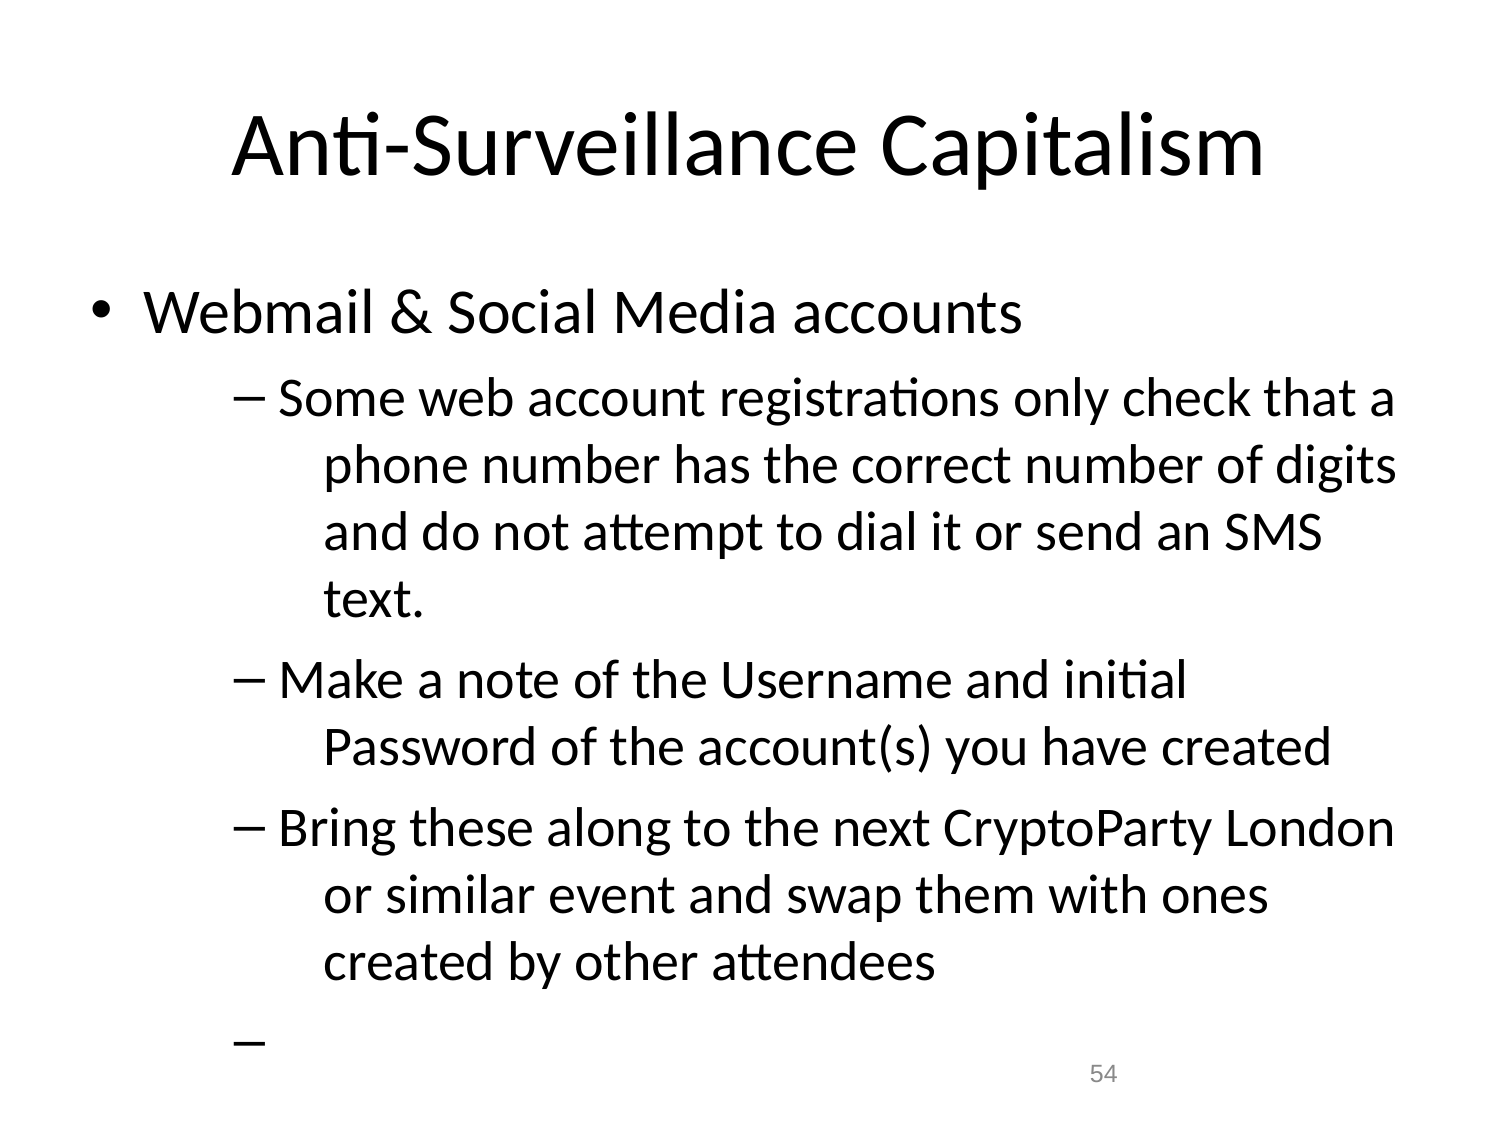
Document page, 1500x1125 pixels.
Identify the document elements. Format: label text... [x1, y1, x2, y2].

title Anti-Surveillance Capitalism [75, 45, 1426, 233]
list Webmail & Social Media accounts Some web account registrations only check that a phone number has the correct number of digits and do not attempt to dial it or send an SMS text. Make a note of the Username and initial Password of the account(s) you have created Bring these along to the next CryptoParty London or similar event and swap them with ones created by other attendees [75, 262, 1426, 1005]
text_box 39 [1074, 1042, 1426, 1103]
